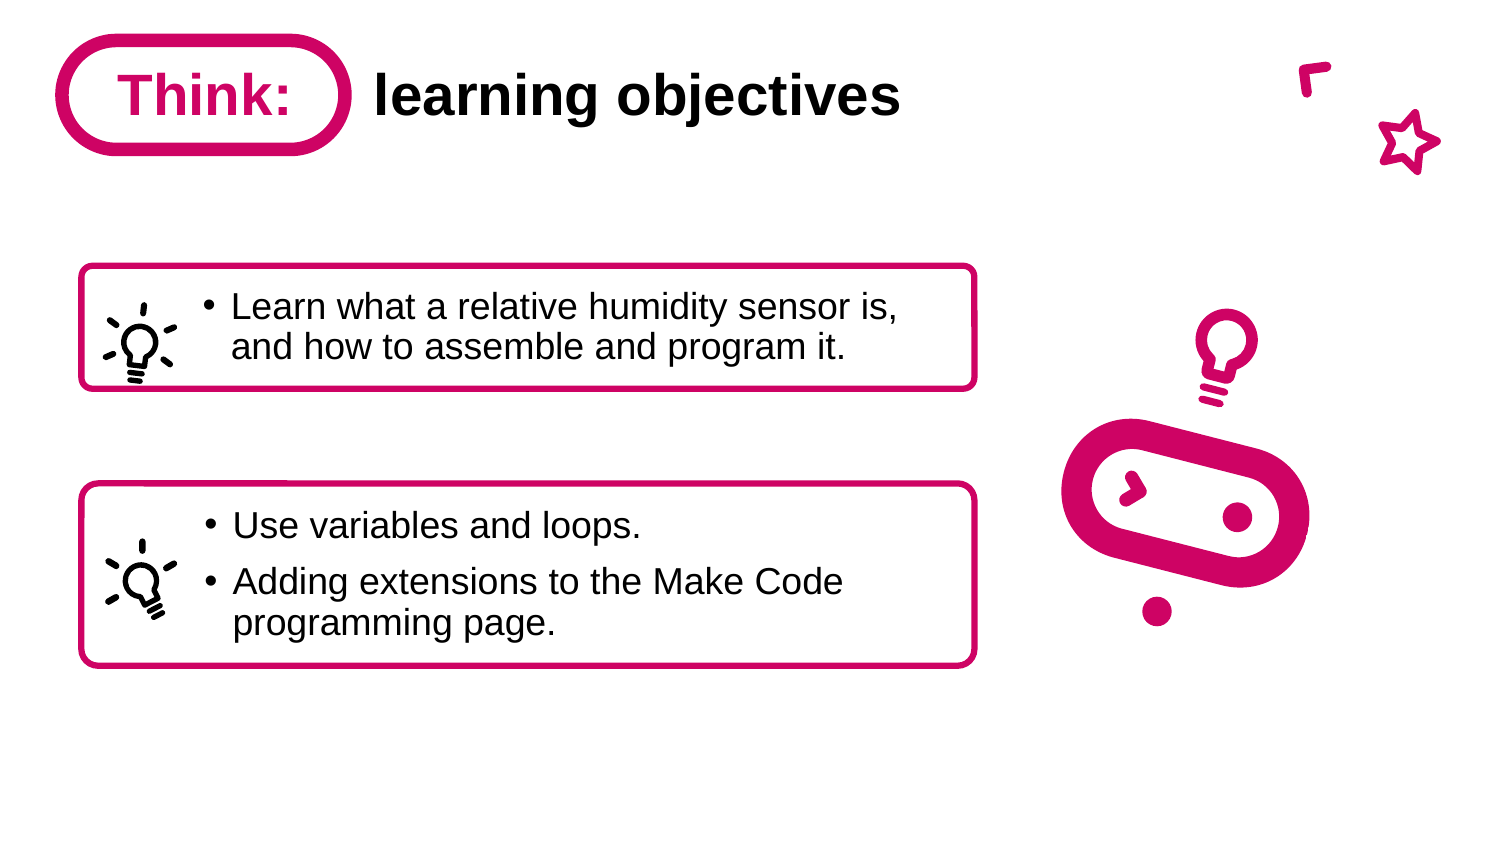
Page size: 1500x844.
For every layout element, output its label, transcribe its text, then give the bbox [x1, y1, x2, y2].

text_box Use variables and loops. Adding extensions to the Make Code programming page. [81, 483, 975, 666]
picture [1275, 33, 1357, 118]
title Think: learning objectives [110, 34, 911, 159]
picture [105, 538, 178, 621]
picture [1032, 278, 1357, 658]
picture [1378, 109, 1441, 176]
picture [102, 302, 178, 384]
title Think: learning objectives [110, 48, 338, 142]
text_box Learn what a relative humidity sensor is, and how to assemble and program it. [81, 265, 975, 389]
